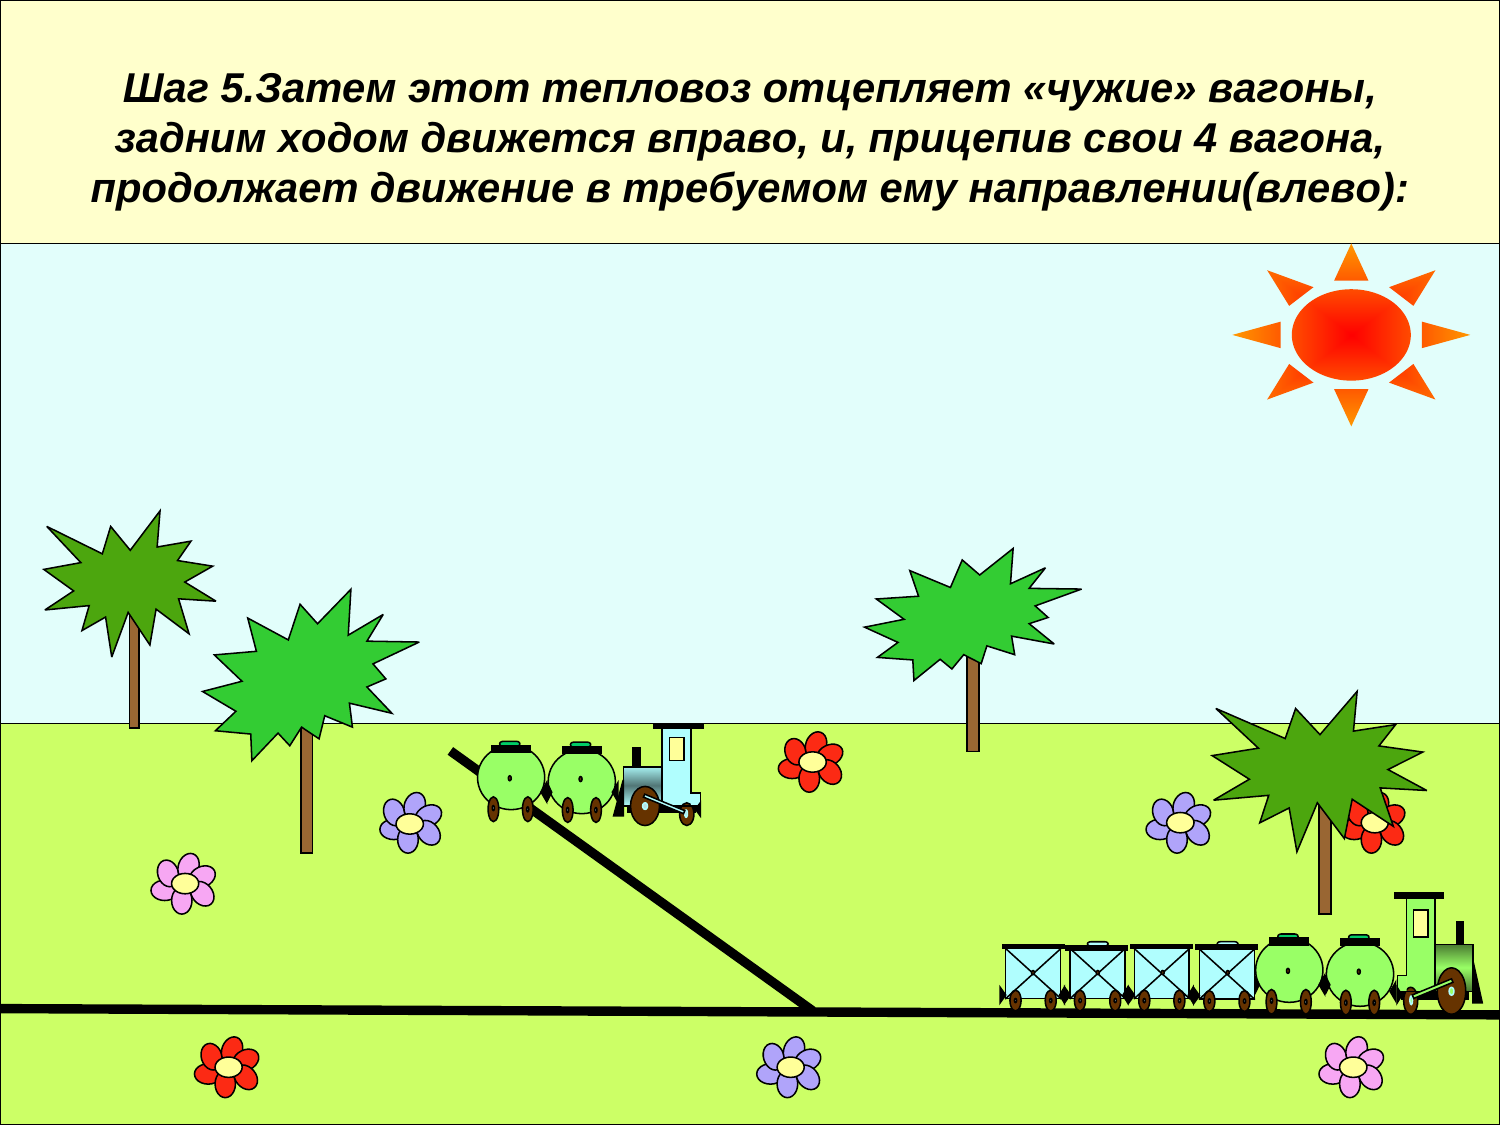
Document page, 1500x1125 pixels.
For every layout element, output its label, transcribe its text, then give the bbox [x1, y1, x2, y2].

text_box [0, 1014, 1500, 1125]
text_box [0, 0, 1500, 1016]
title Шаг 5.Затем этот тепловоз отцепляет «чужие» вагоны, задним ходом движется вправо, и, прицепив свои 4 вагона, продолжает движение в требуемом ему направлении(влево): [47, 42, 1453, 185]
